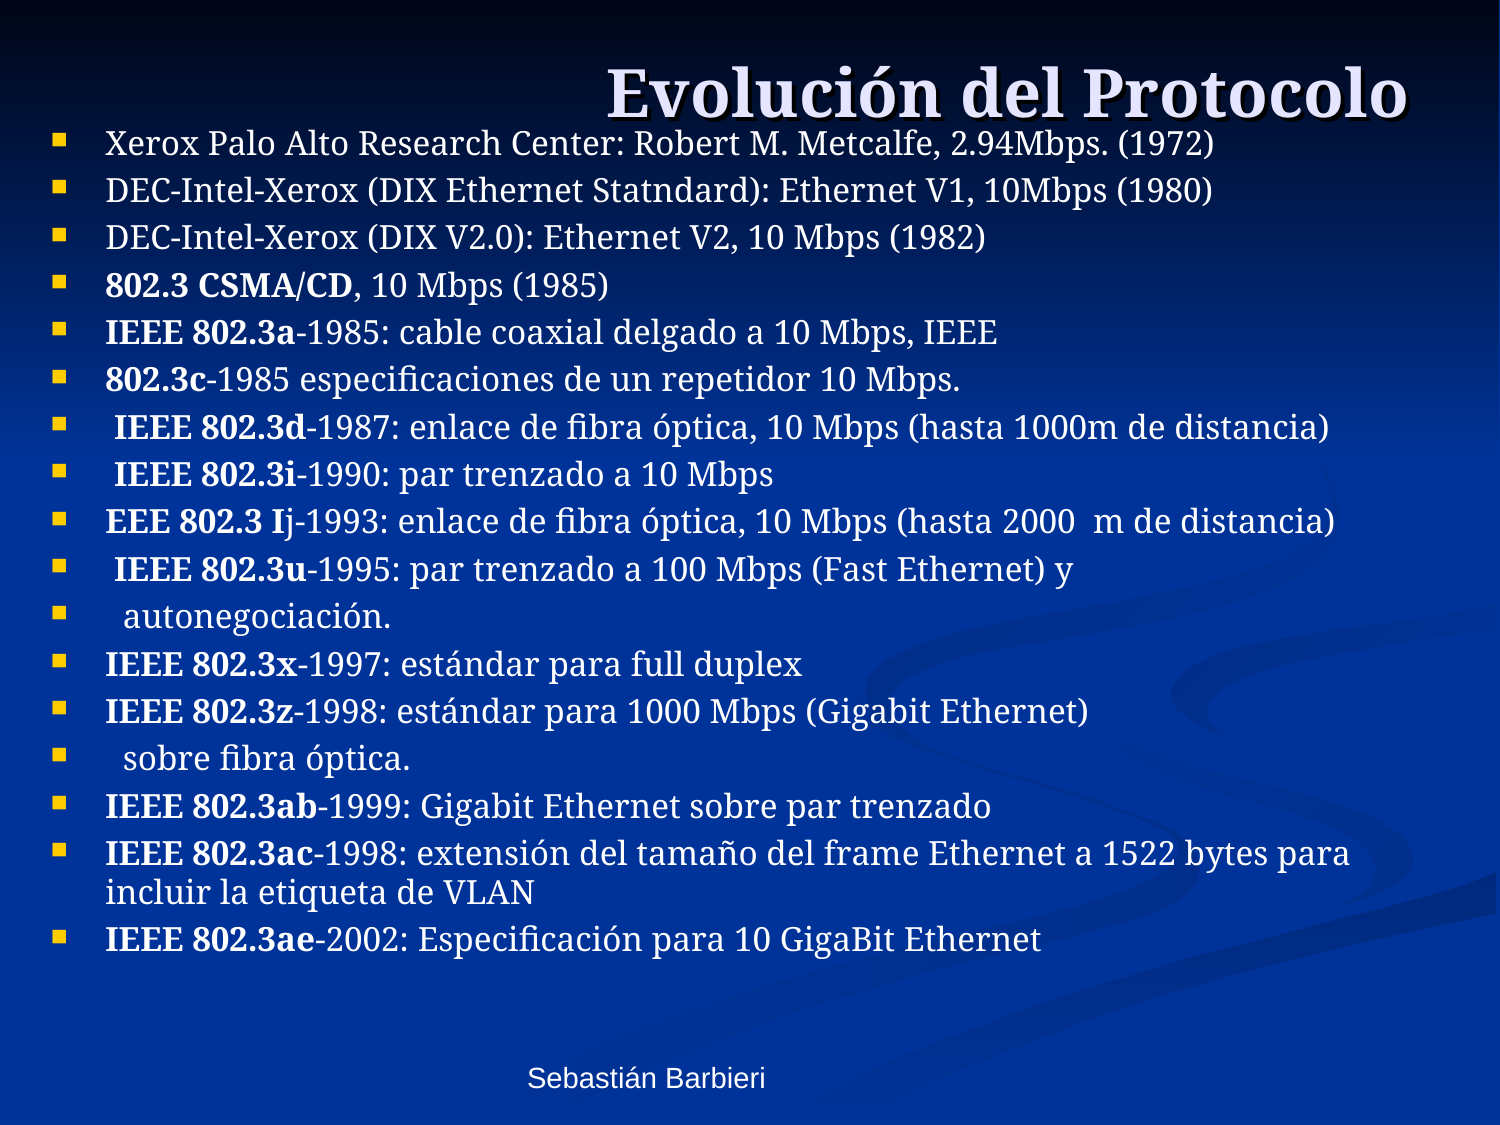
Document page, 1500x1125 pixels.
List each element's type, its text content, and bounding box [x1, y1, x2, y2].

title Evolución del Protocolo [75, 0, 1426, 114]
list Xerox Palo Alto Research Center: Robert M. Metcalfe, 2.94Mbps. (1972) DEC-Intel-Xerox (DIX Ethernet Statndard): Ethernet V1, 10Mbps (1980) DEC-Intel-Xerox (DIX V2.0): Ethernet V2, 10 Mbps (1982) 802.3 CSMA/CD, 10 Mbps (1985) IEEE 802.3a-1985: cable coaxial delgado a 10 Mbps, IEEE 802.3c-1985 especificaciones de un repetidor 10 Mbps. IEEE 802.3d-1987: enlace de fibra óptica, 10 Mbps (hasta 1000m de distancia) IEEE 802.3i-1990: par trenzado a 10 Mbps EEE 802.3 Ij-1993: enlace de fibra óptica, 10 Mbps (hasta 2000 m de distancia) IEEE 802.3u-1995: par trenzado a 100 Mbps (Fast Ethernet) y autonegociación. IEEE 802.3x-1997: estándar para full duplex IEEE 802.3z-1998: estándar para 1000 Mbps (Gigabit Ethernet) sobre fibra óptica. IEEE 802.3ab-1999: Gigabit Ethernet sobre par trenzado IEEE 802.3ac-1998: extensión del tamaño del frame Ethernet a 1522 bytes para incluir la etiqueta de VLAN IEEE 802.3ae-2002: Especificación para 10 GigaBit Ethernet [35, 114, 1454, 1095]
